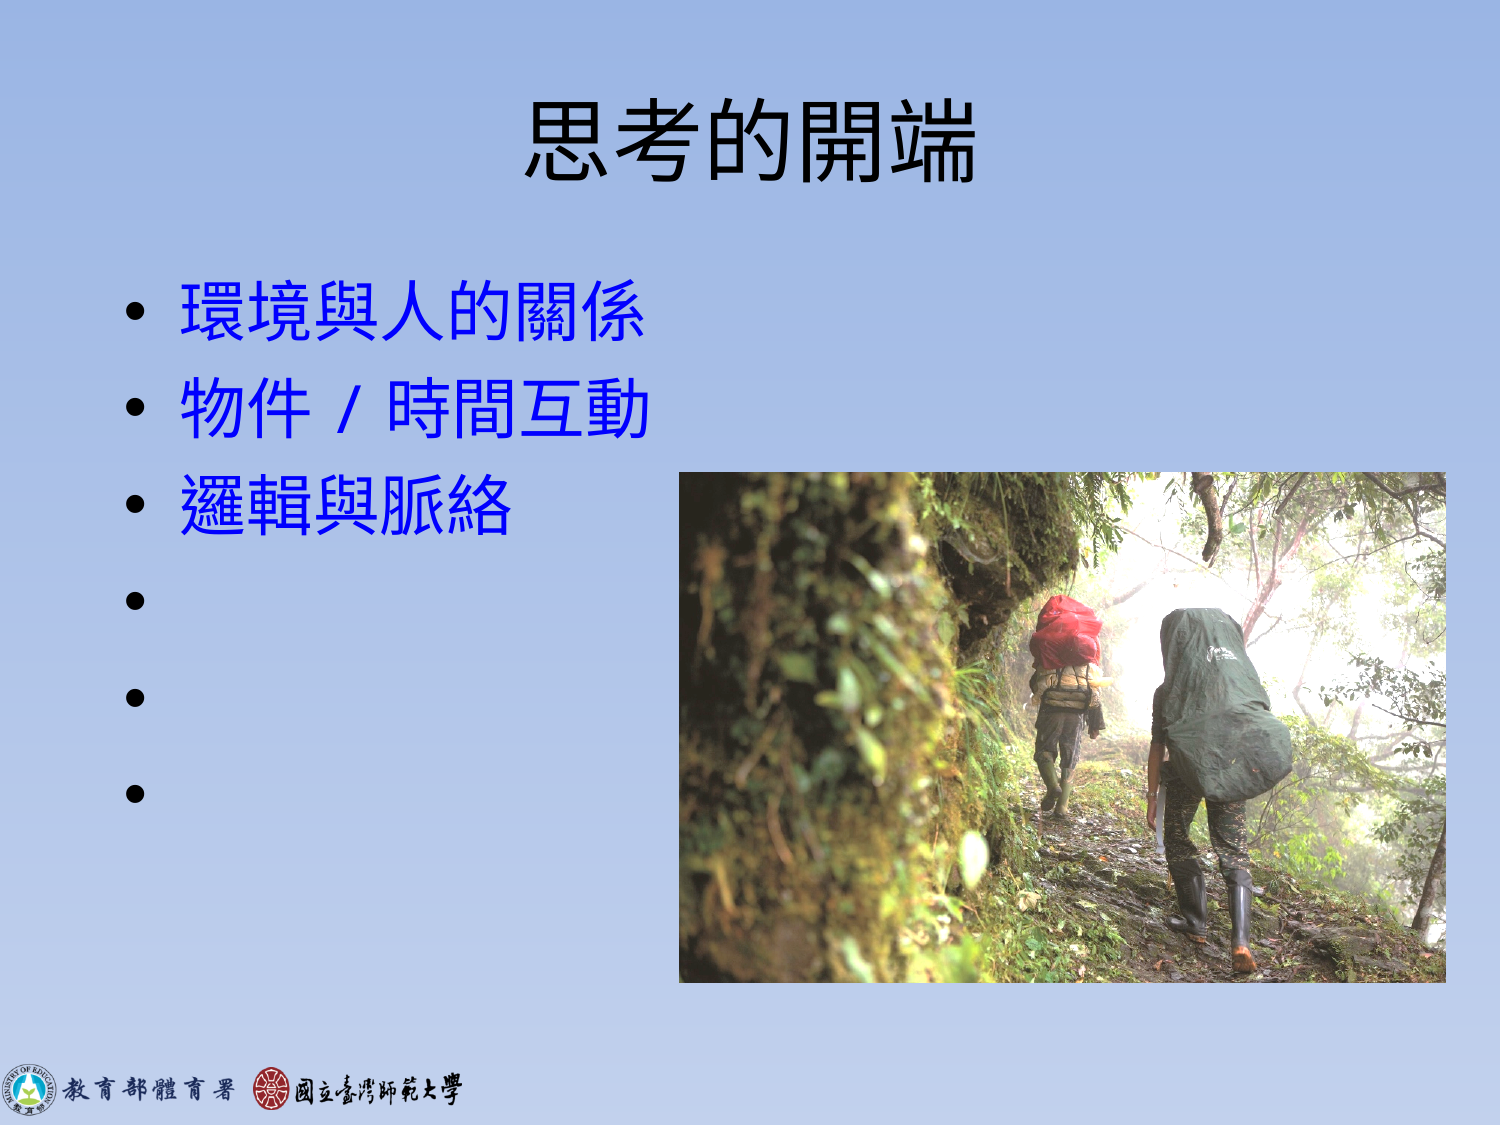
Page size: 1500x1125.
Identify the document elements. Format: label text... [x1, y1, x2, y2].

list 環境與人的關係 物件/時間互動 邏輯與脈絡 [108, 262, 1426, 1005]
title 思考的開端 [75, 45, 1426, 233]
picture [679, 472, 1446, 983]
